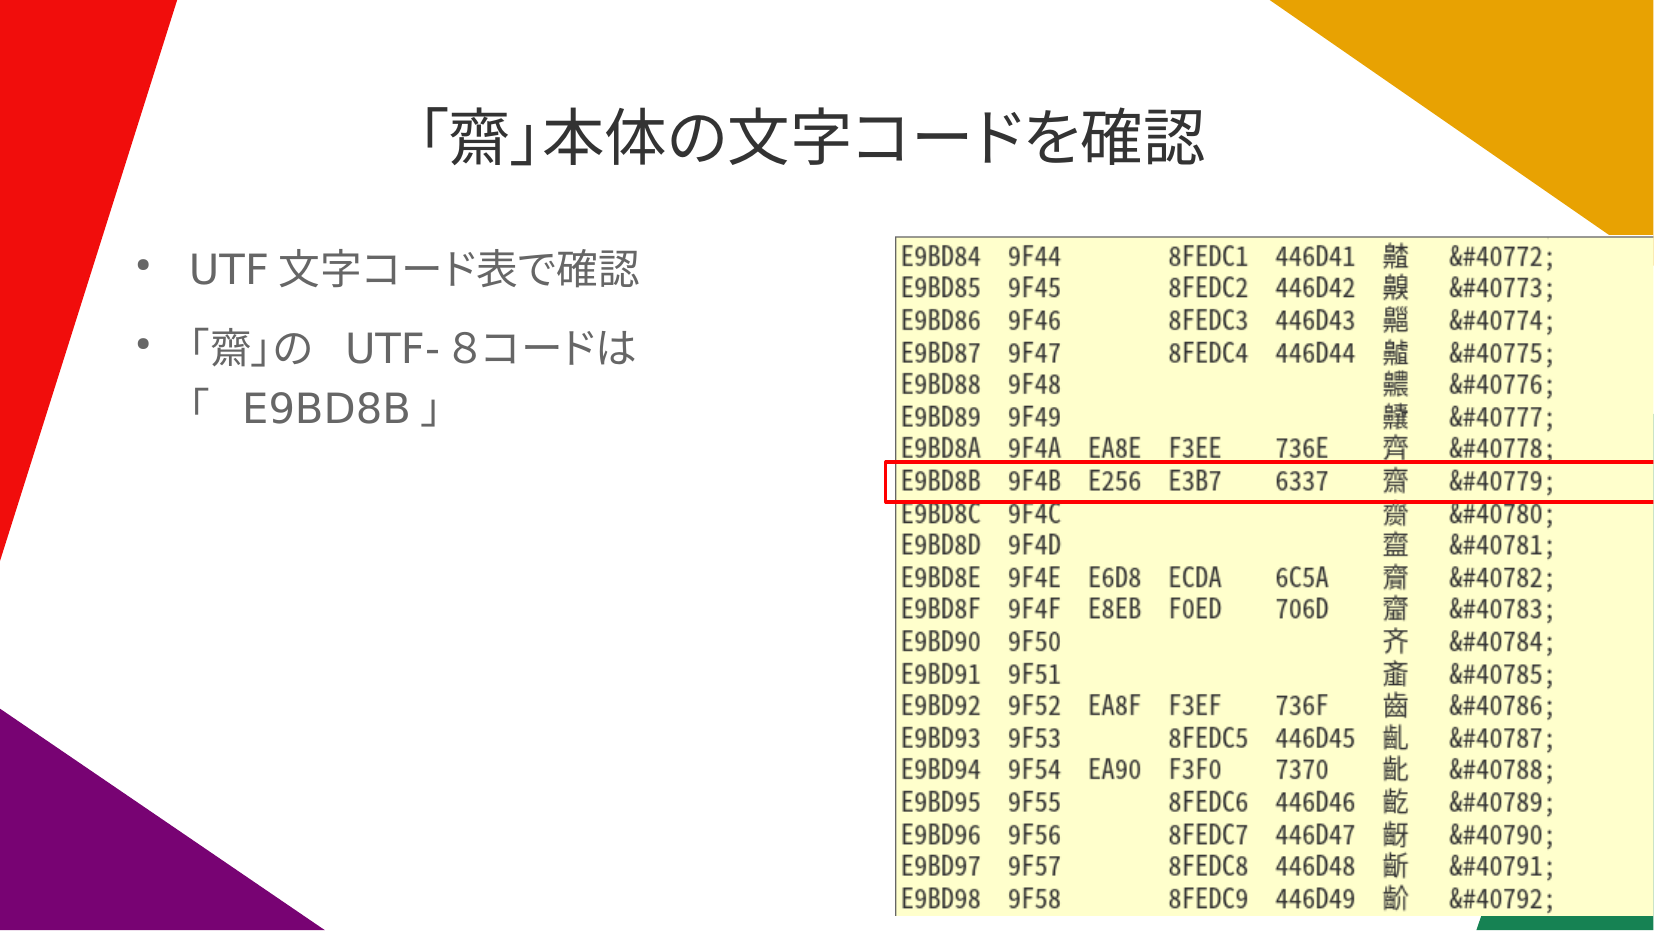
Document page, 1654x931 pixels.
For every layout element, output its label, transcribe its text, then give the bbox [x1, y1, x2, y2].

picture [895, 464, 1654, 500]
title 「齋」本体の文字コードを確認 [118, 59, 1536, 207]
picture [895, 504, 1654, 916]
picture [895, 235, 1654, 460]
list UTF文字コード表で確認 「齋」のUTF-８コードは 「E9BD8B」 [118, 236, 857, 916]
